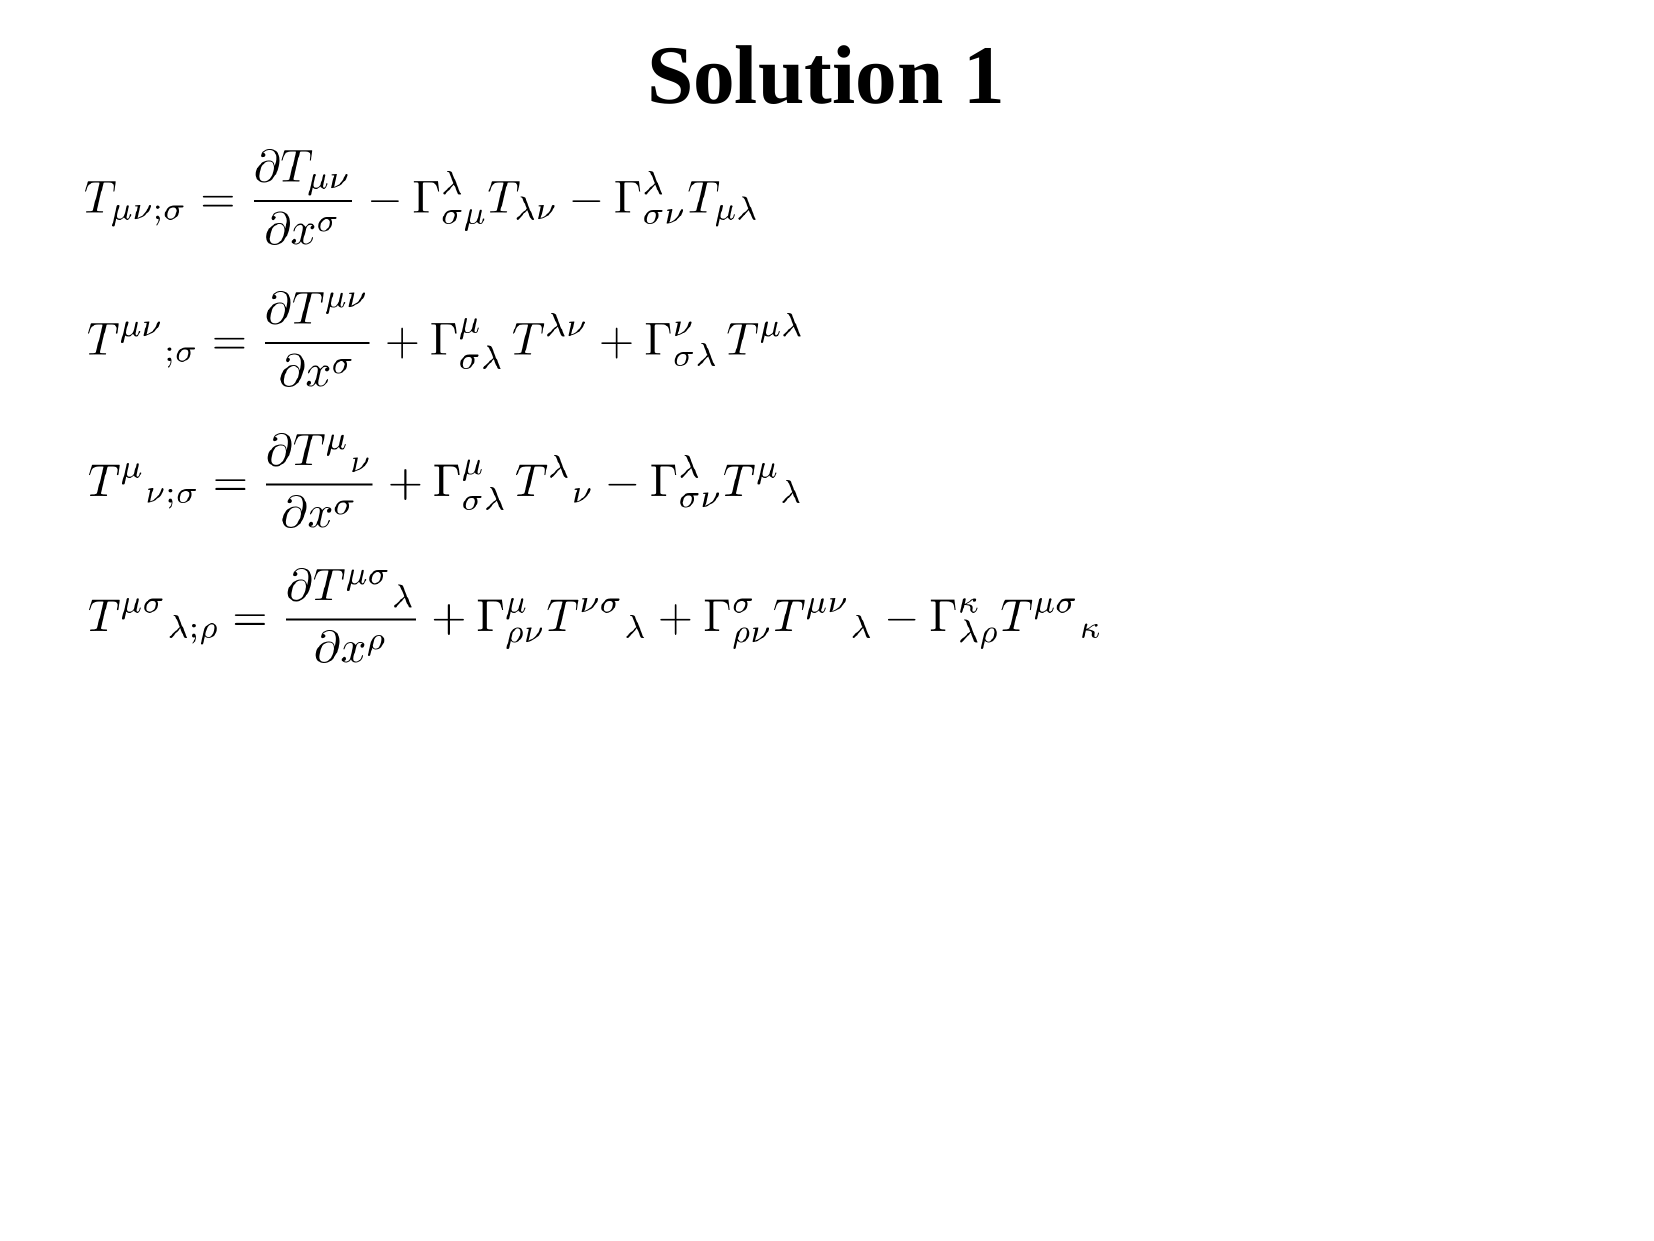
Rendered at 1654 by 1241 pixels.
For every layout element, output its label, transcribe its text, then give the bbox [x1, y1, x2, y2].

picture [88, 567, 1099, 664]
picture [84, 148, 756, 245]
picture [88, 432, 800, 529]
title Solution 1 [82, 25, 1571, 115]
picture [87, 290, 801, 387]
